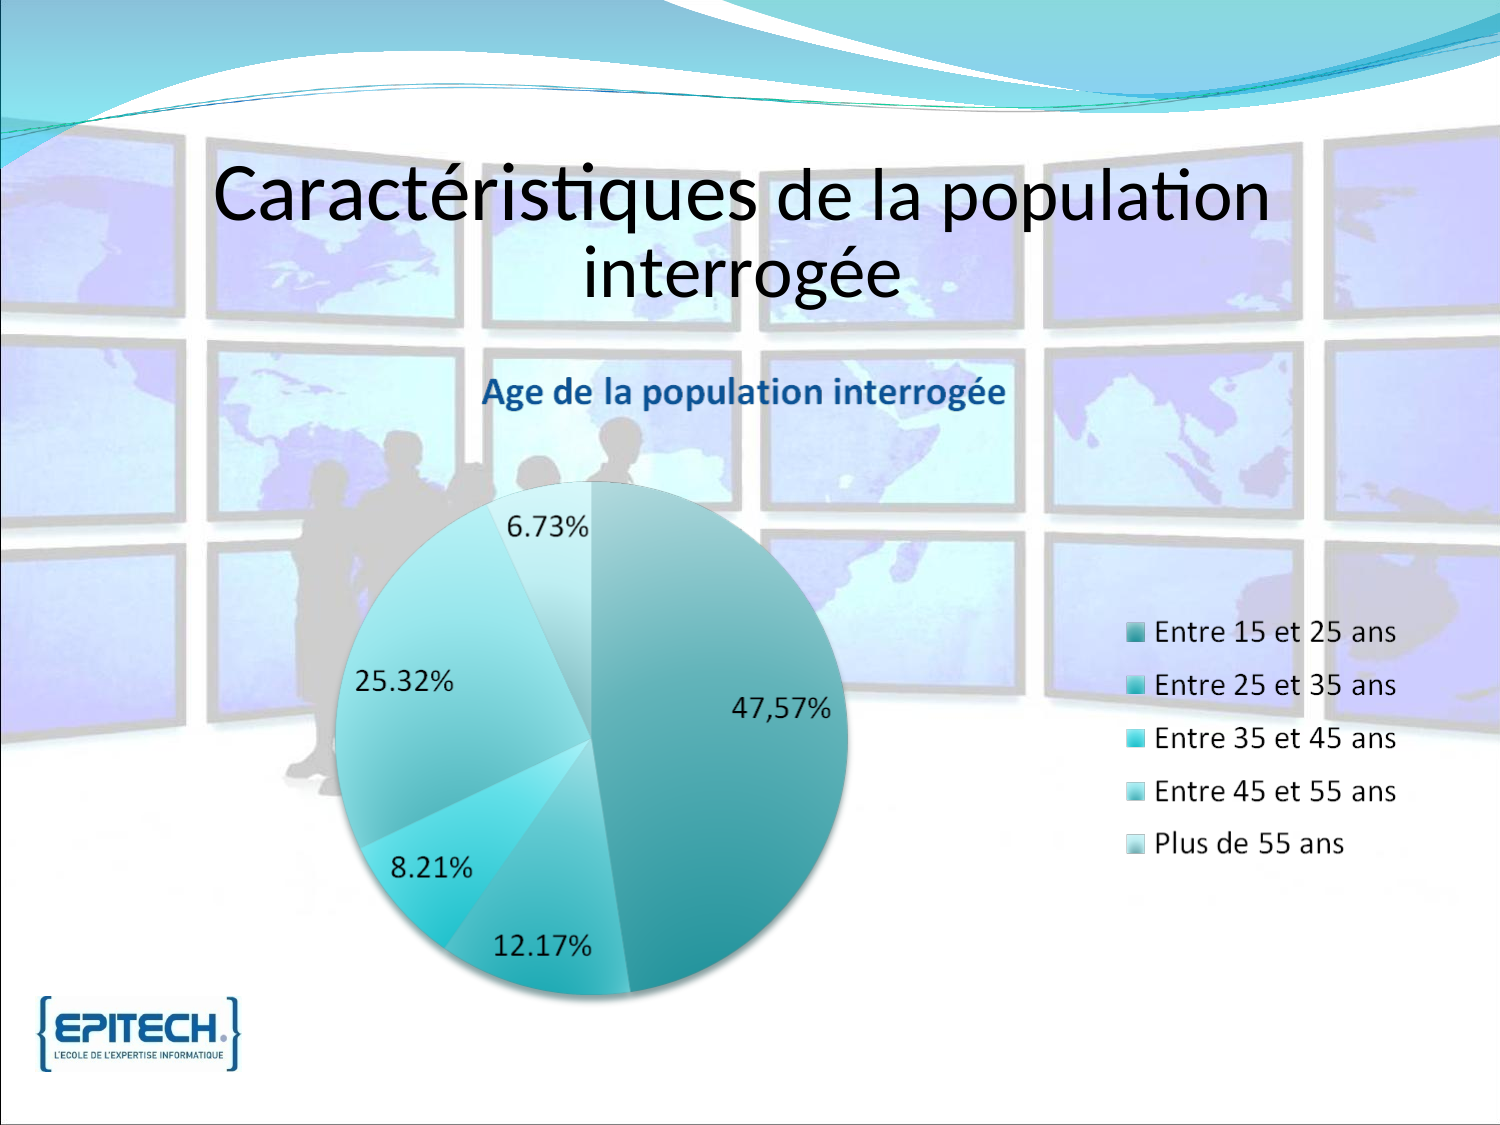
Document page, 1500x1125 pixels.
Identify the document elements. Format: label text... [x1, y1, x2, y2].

title Caractéristiques de la population interrogée [67, 0, 1418, 317]
picture [0, 0, 1500, 1125]
